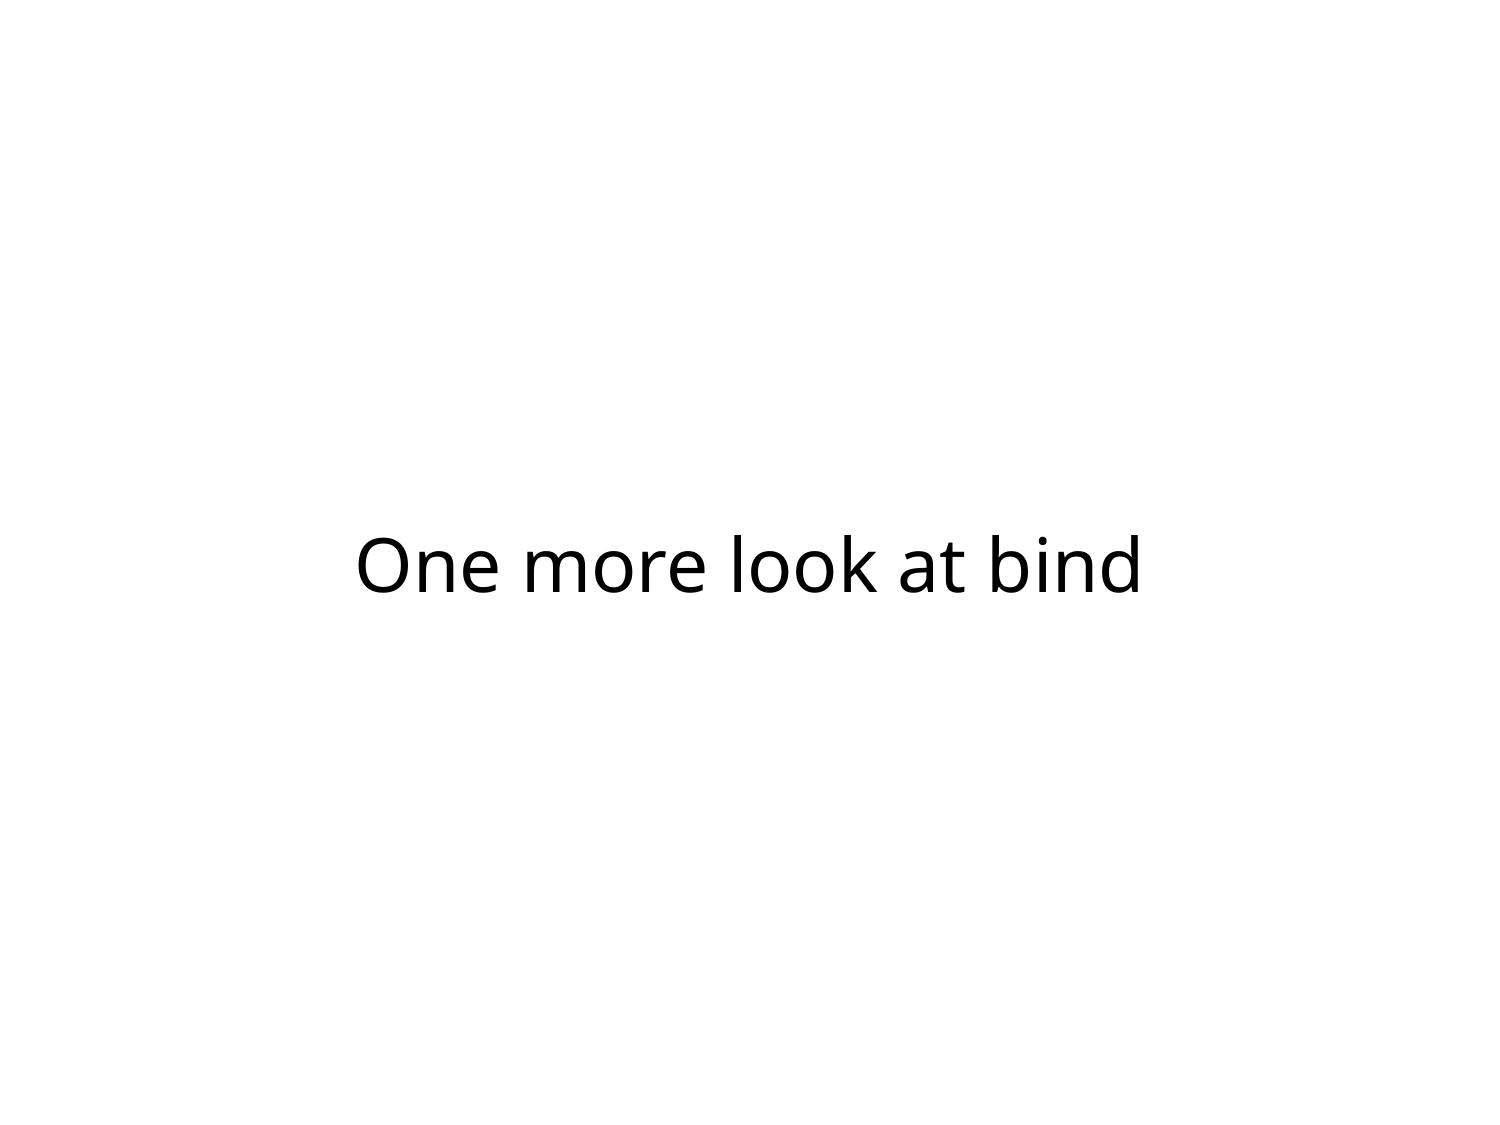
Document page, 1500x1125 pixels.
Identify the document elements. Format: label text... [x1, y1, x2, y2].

title One more look at bind [51, 470, 1449, 655]
